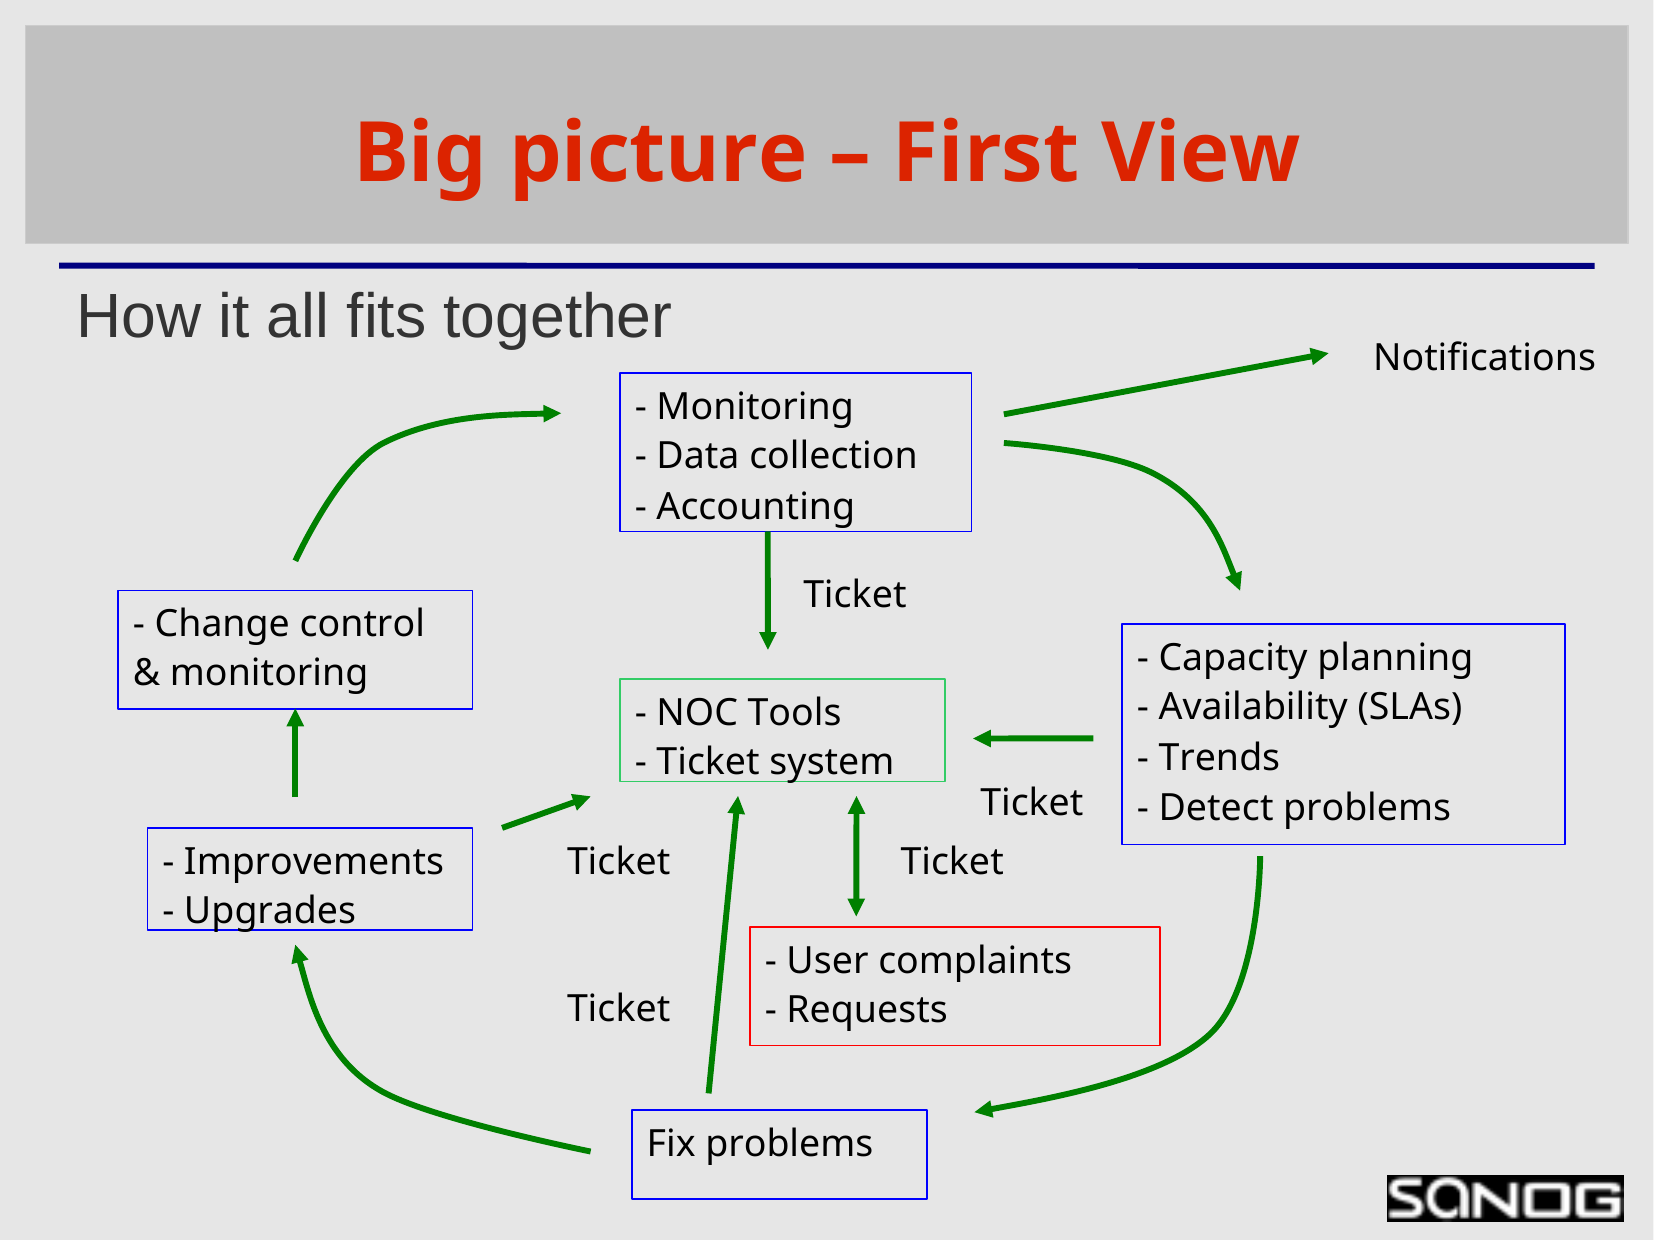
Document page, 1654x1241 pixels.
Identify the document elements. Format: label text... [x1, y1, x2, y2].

text_box - Monitoring - Data collection - Accounting [620, 373, 972, 532]
text_box Ticket [552, 828, 709, 886]
text_box Ticket [965, 768, 1123, 827]
text_box Ticket [788, 560, 946, 619]
text_box - Change control & monitoring [118, 590, 473, 709]
picture [1387, 1175, 1624, 1222]
text_box - Improvements - Upgrades [147, 828, 473, 931]
text_box Ticket [885, 828, 1043, 886]
list How it all fits together [59, 283, 1595, 361]
text_box Notifications [1358, 324, 1625, 383]
text_box - NOC Tools - Ticket system [620, 679, 945, 782]
text_box - User complaints - Requests [749, 927, 1161, 1046]
text_box Ticket [552, 975, 709, 1034]
title Big picture – First View [121, 46, 1534, 254]
text_box Fix problems [631, 1110, 928, 1199]
text_box - Capacity planning - Availability (SLAs)‏ - Trends - Detect problems [1122, 624, 1566, 845]
